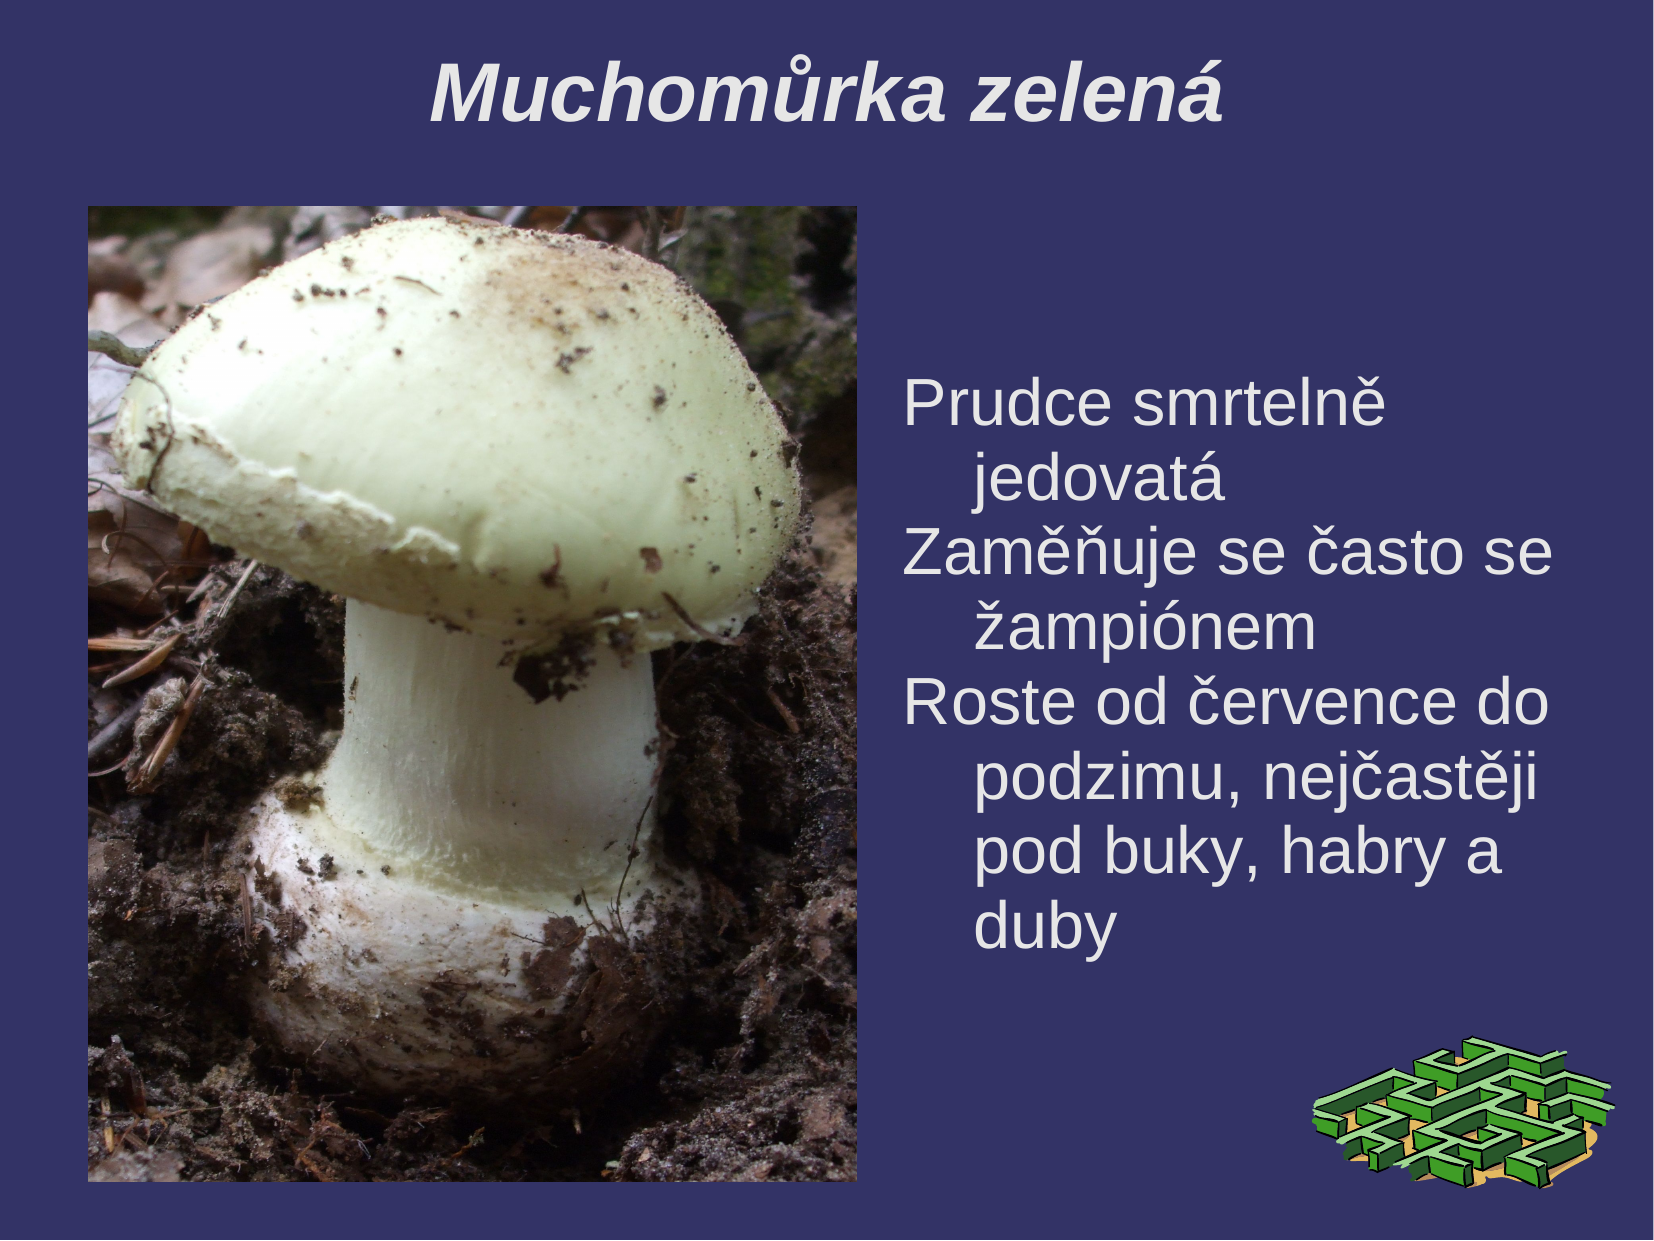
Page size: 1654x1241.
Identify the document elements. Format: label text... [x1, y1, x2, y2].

list Prudce smrtelně jedovatá Zaměňuje se často se žampiónem Roste od července do podzimu, nejčastěji pod buky, habry a duby [891, 364, 1570, 1147]
picture [88, 206, 857, 1182]
title Muchomůrka zelená [121, 0, 1534, 187]
